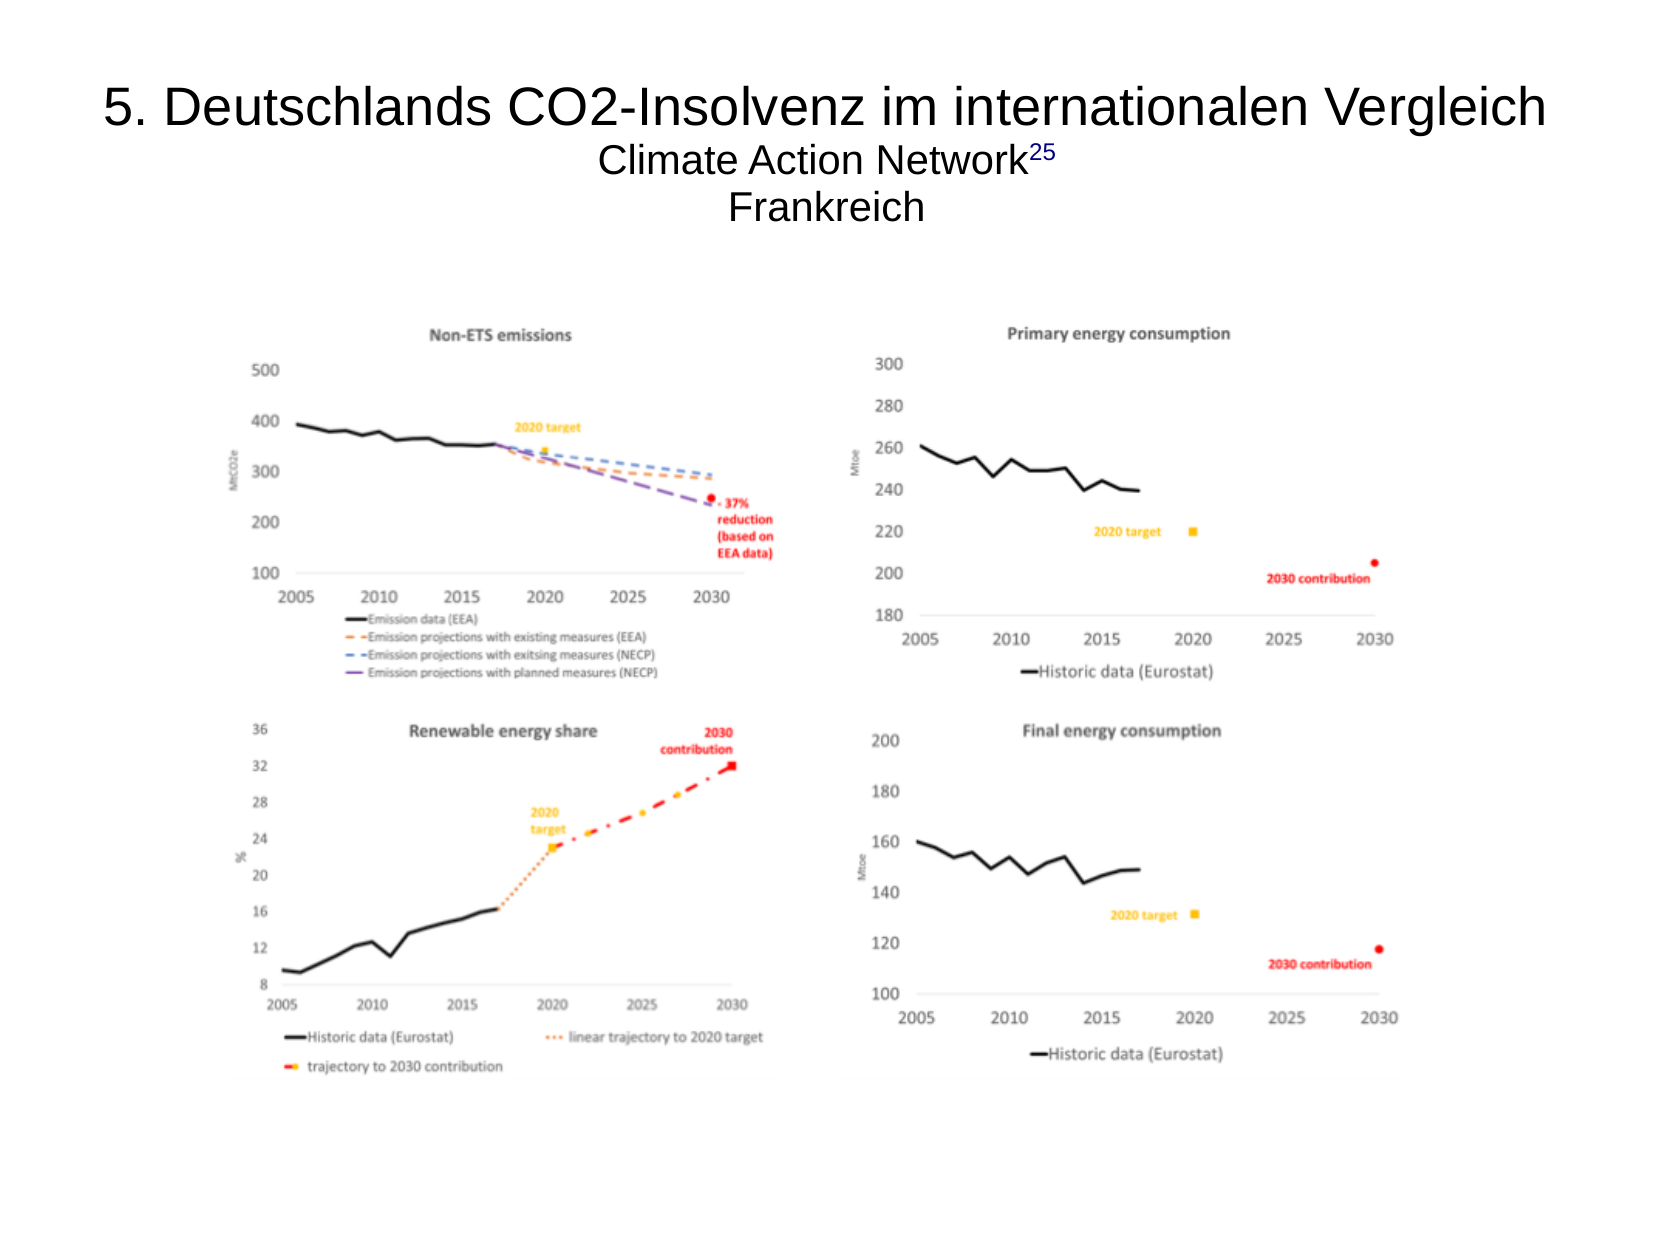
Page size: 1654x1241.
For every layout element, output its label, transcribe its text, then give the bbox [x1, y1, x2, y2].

picture [82, 298, 1571, 1101]
title 5. Deutschlands CO2-Insolvenz im internationalen Vergleich Climate Action Network25 Frankreich [82, 49, 1571, 257]
